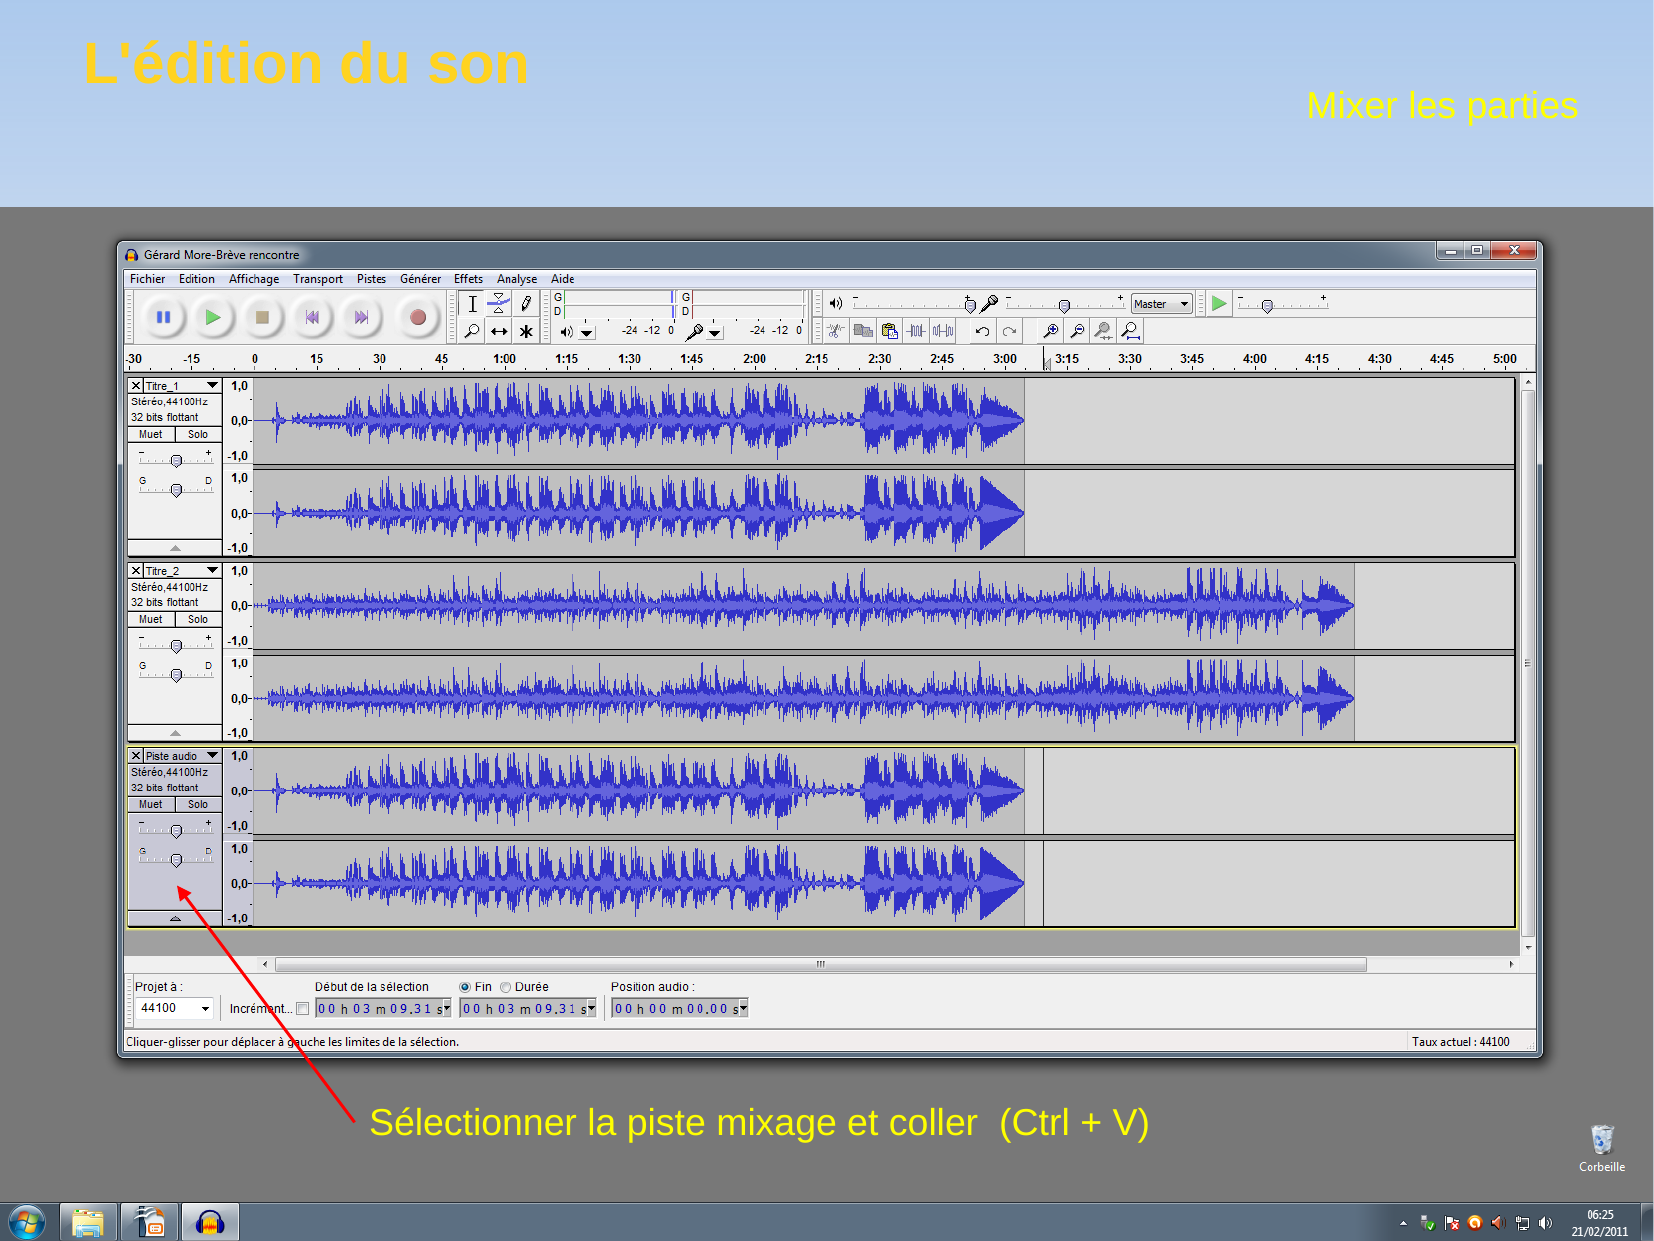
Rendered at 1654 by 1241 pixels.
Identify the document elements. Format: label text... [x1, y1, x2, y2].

text_box Sélectionner la piste mixage et coller (Ctrl + V) [354, 1092, 1166, 1150]
picture [0, 0, 1654, 206]
picture [0, 207, 1654, 1241]
text_box L'édition du son [5, 17, 609, 107]
text_box Mixer les parties [1210, 29, 1654, 129]
